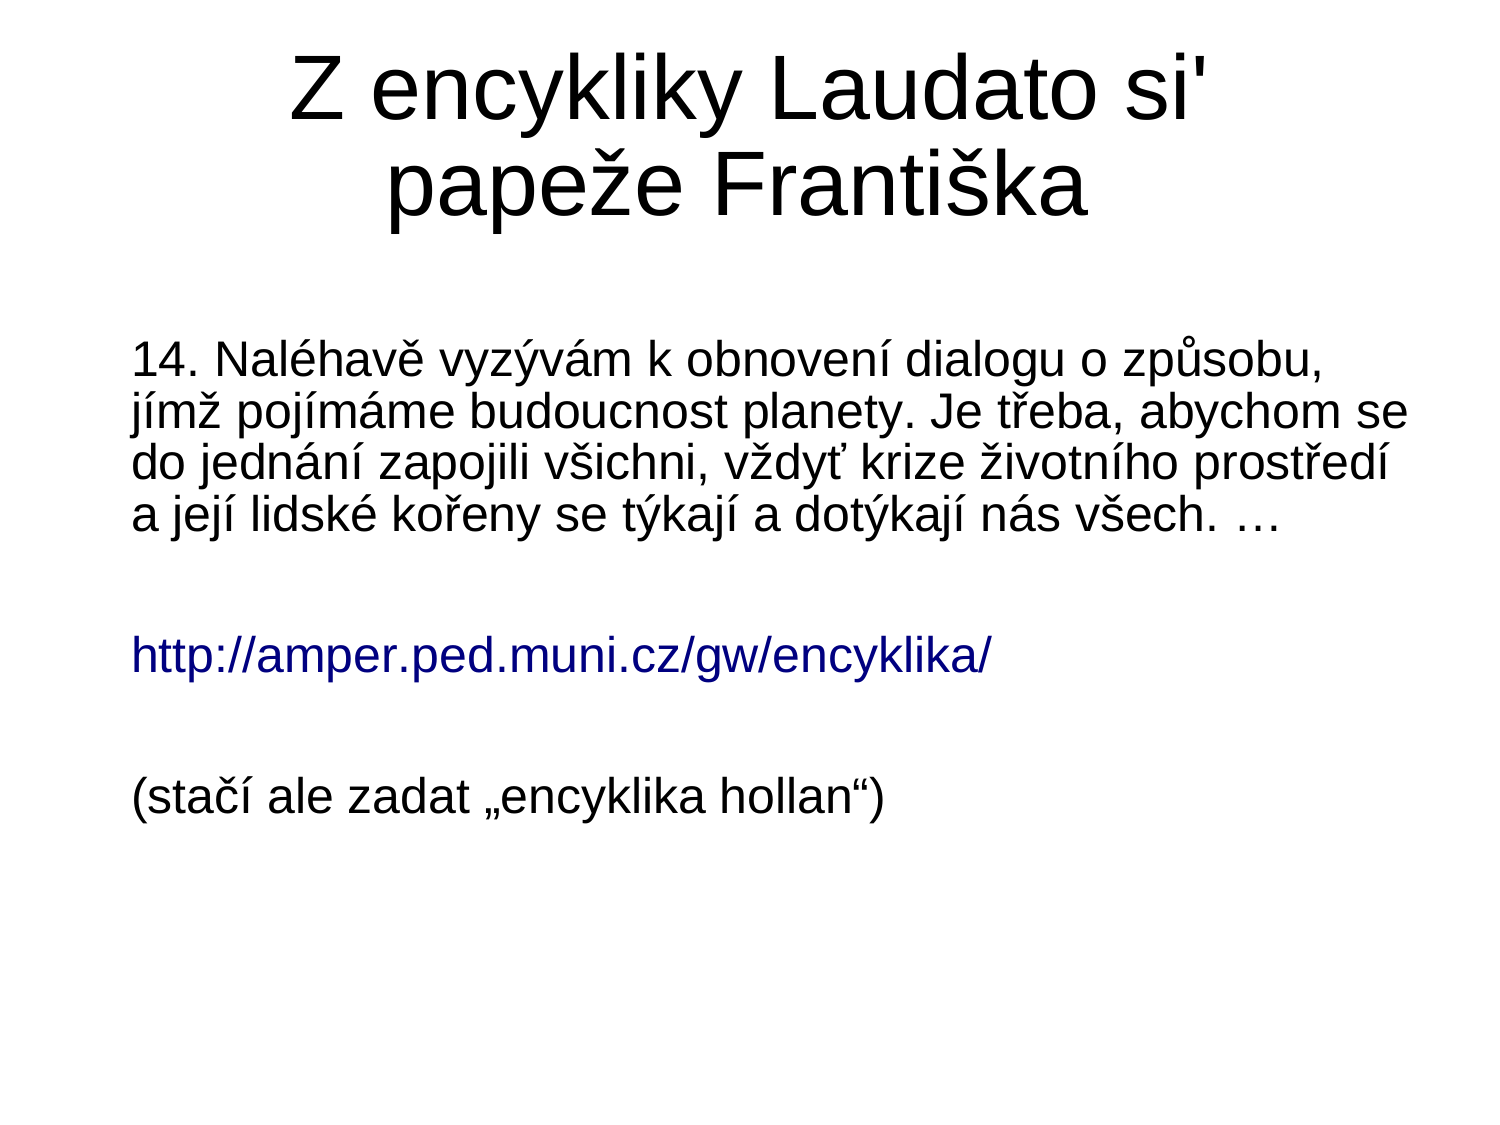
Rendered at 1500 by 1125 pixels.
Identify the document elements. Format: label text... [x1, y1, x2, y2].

title Z encykliky Laudato si' papeže Františka [75, 21, 1425, 257]
list 14. Naléhavě vyzývám k obnovení dialogu o způsobu, jímž pojímáme budoucnost planety. Je třeba, abychom se do jednání zapojili všichni, vždyť krize životního prostředí a její lidské kořeny se týkají a dotýkají nás všech. … http://amper.ped.muni.cz/gw/encyklika/ (stačí ale zadat „encyklika hollan“) [75, 262, 1425, 915]
